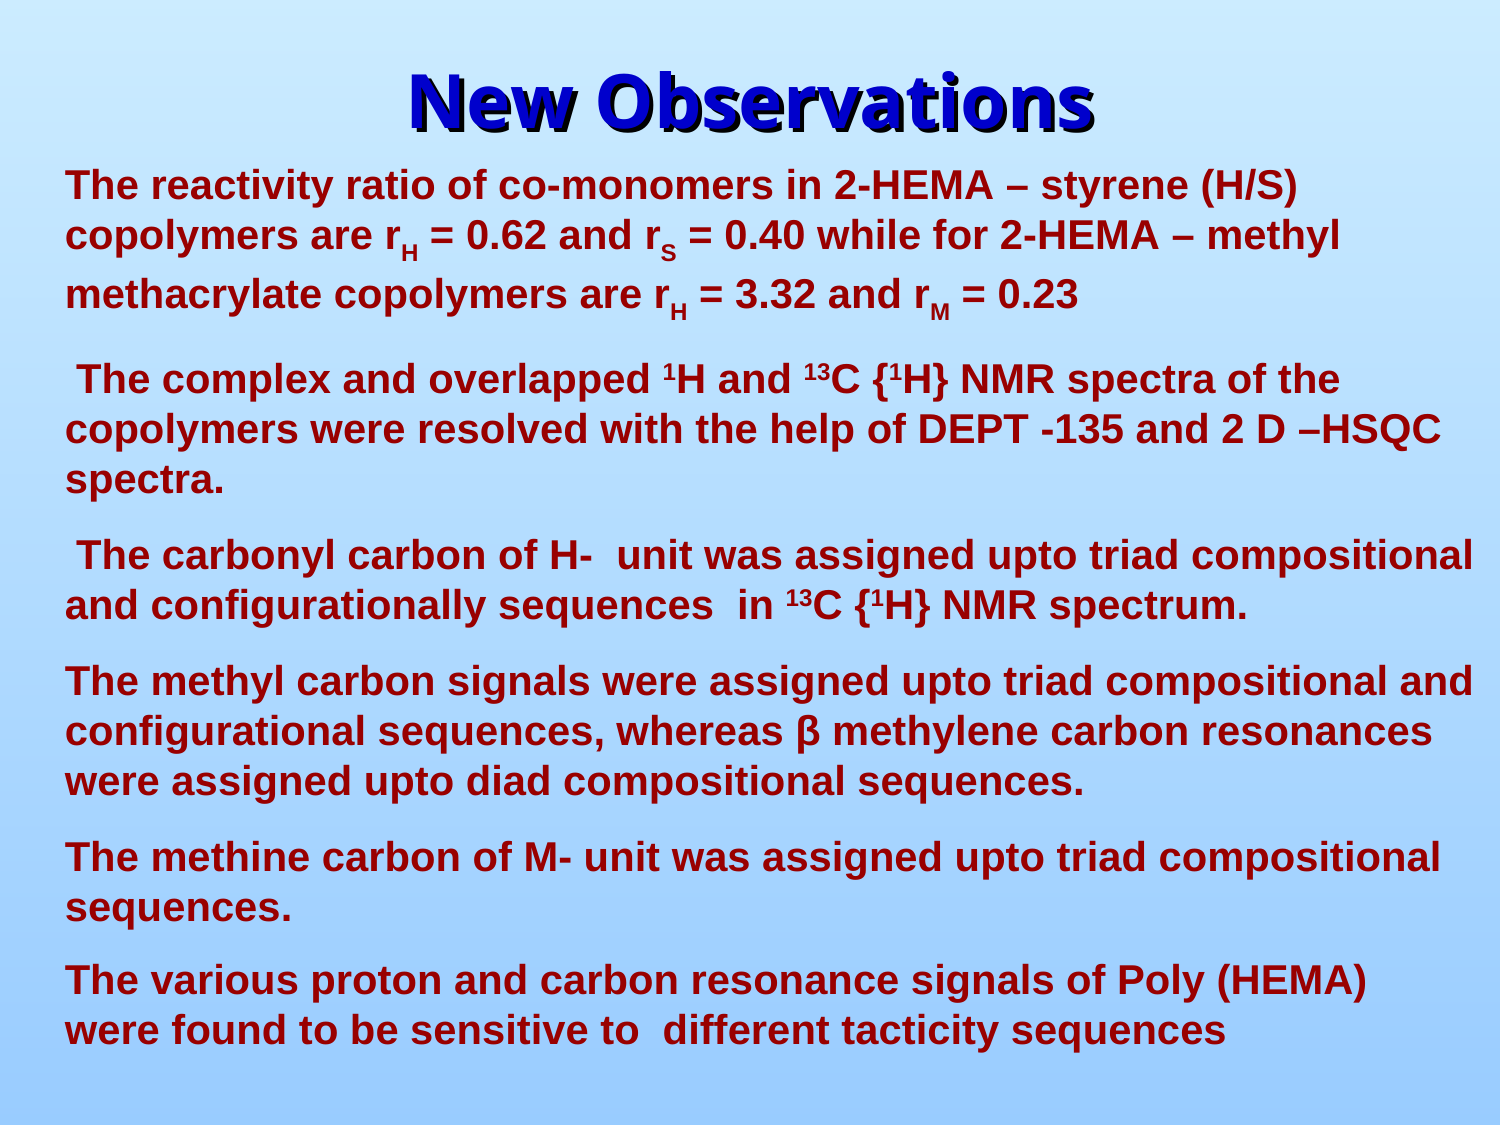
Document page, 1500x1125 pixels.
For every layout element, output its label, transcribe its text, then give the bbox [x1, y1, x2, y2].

text_box The reactivity ratio of co-monomers in 2-HEMA – styrene (H/S) copolymers are rH = 0.62 and rS = 0.40 while for 2-HEMA – methyl methacrylate copolymers are rH = 3.32 and rM = 0.23 The complex and overlapped 1H and 13C {1H} NMR spectra of the copolymers were resolved with the help of DEPT -135 and 2 D –HSQC spectra. The carbonyl carbon of H- unit was assigned upto triad compositional and configurationally sequences in 13C {1H} NMR spectrum. The methyl carbon signals were assigned upto triad compositional and configurational sequences, whereas β methylene carbon resonances were assigned upto diad compositional sequences. The methine carbon of M- unit was assigned upto triad compositional sequences. The various proton and carbon resonance signals of Poly (HEMA) were found to be sensitive to different tacticity sequences [49, 149, 1500, 1061]
title New Observations [75, 37, 1426, 263]
